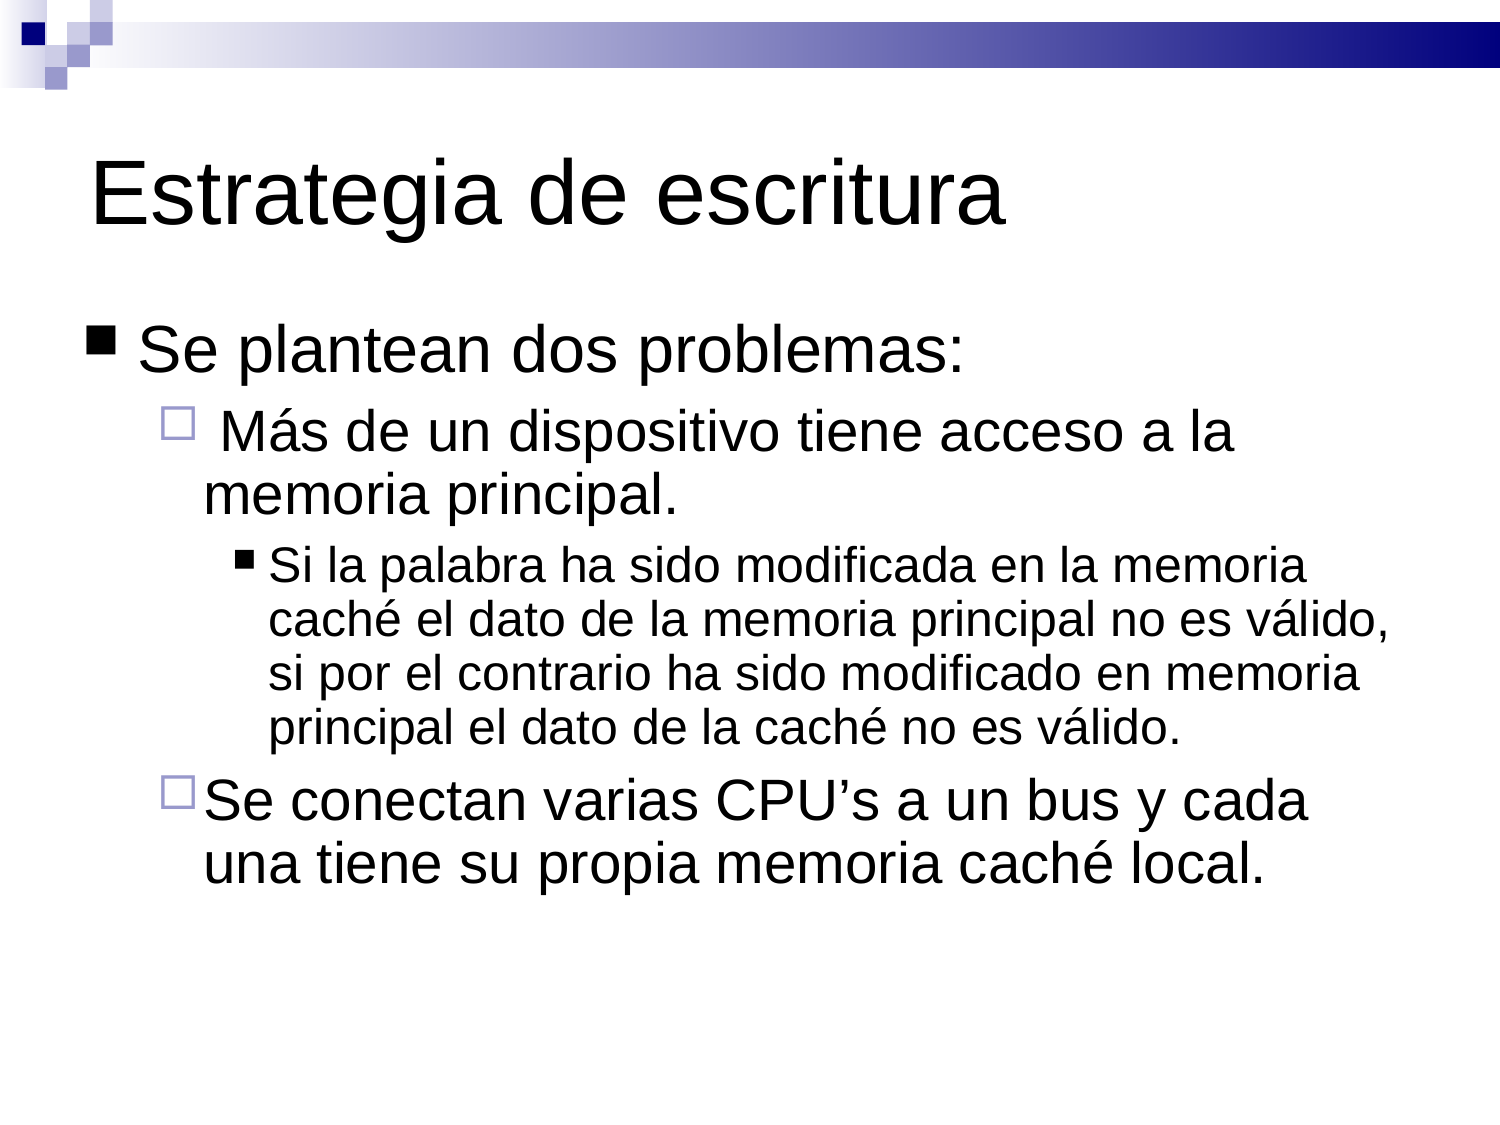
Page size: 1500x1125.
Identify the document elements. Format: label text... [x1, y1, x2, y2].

title Estrategia de escritura [75, 75, 1426, 301]
list Se plantean dos problemas: Más de un dispositivo tiene acceso a la memoria principal. Si la palabra ha sido modificada en la memoria caché el dato de la memoria principal no es válido, si por el contrario ha sido modificado en memoria principal el dato de la caché no es válido. Se conectan varias CPU’s a un bus y cada una tiene su propia memoria caché local. [67, 307, 1418, 916]
